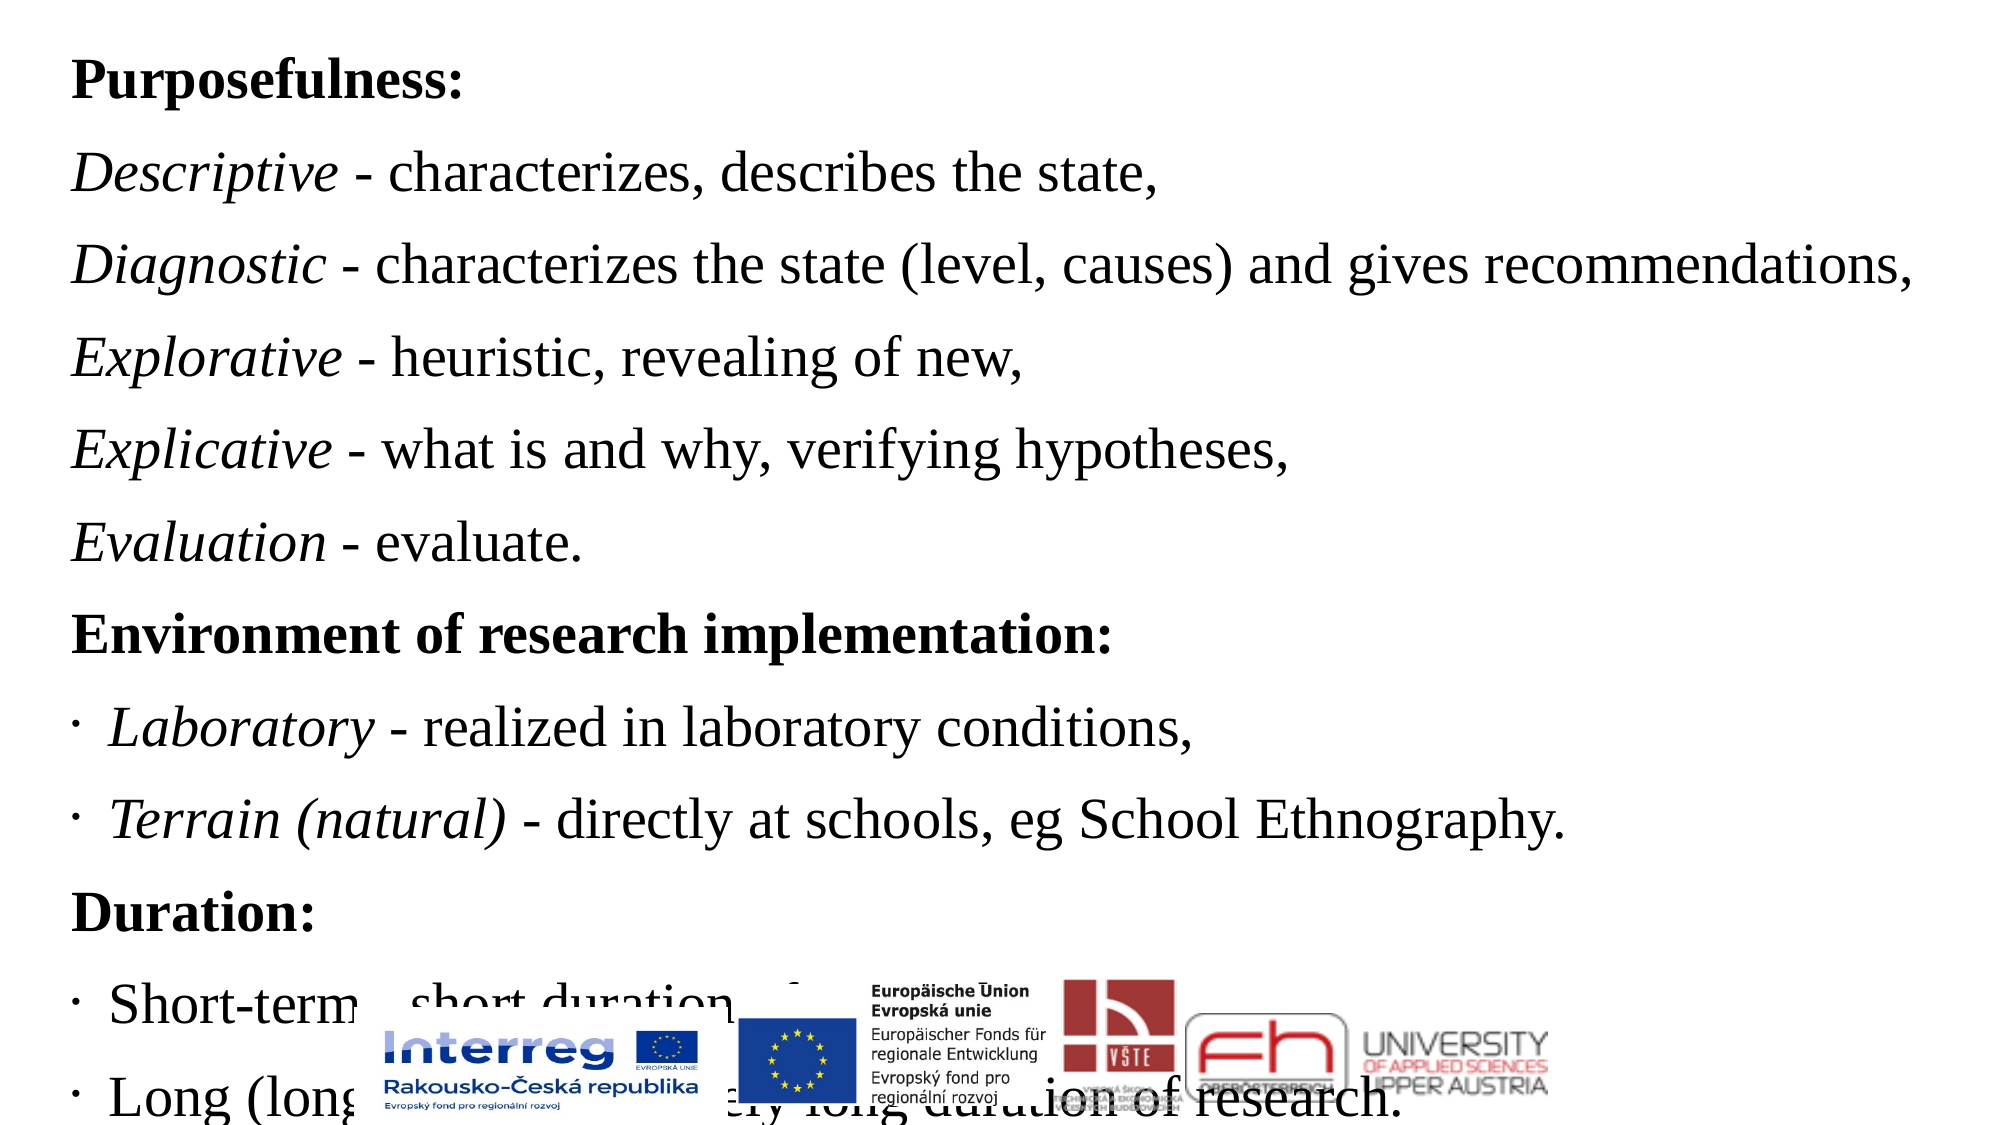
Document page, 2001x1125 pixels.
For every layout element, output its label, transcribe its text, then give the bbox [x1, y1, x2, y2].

picture [736, 984, 1046, 1106]
list Purposefulness: Descriptive - characterizes, describes the state, Diagnostic - characterizes the state (level, causes) and gives recommendations, Explorative - heuristic, revealing of new, Explicative - what is and why, verifying hypotheses, Evaluation - evaluate. Environment of research implementation: Laboratory - realized in laboratory conditions, Terrain (natural) - directly at schools, eg School Ethnography. Duration: Short-term - short duration of research, Long (longitudal) - relatively long duration of research. [56, 41, 1983, 1014]
picture [354, 1007, 728, 1125]
picture [1053, 979, 1184, 1111]
picture [1185, 1013, 1548, 1103]
